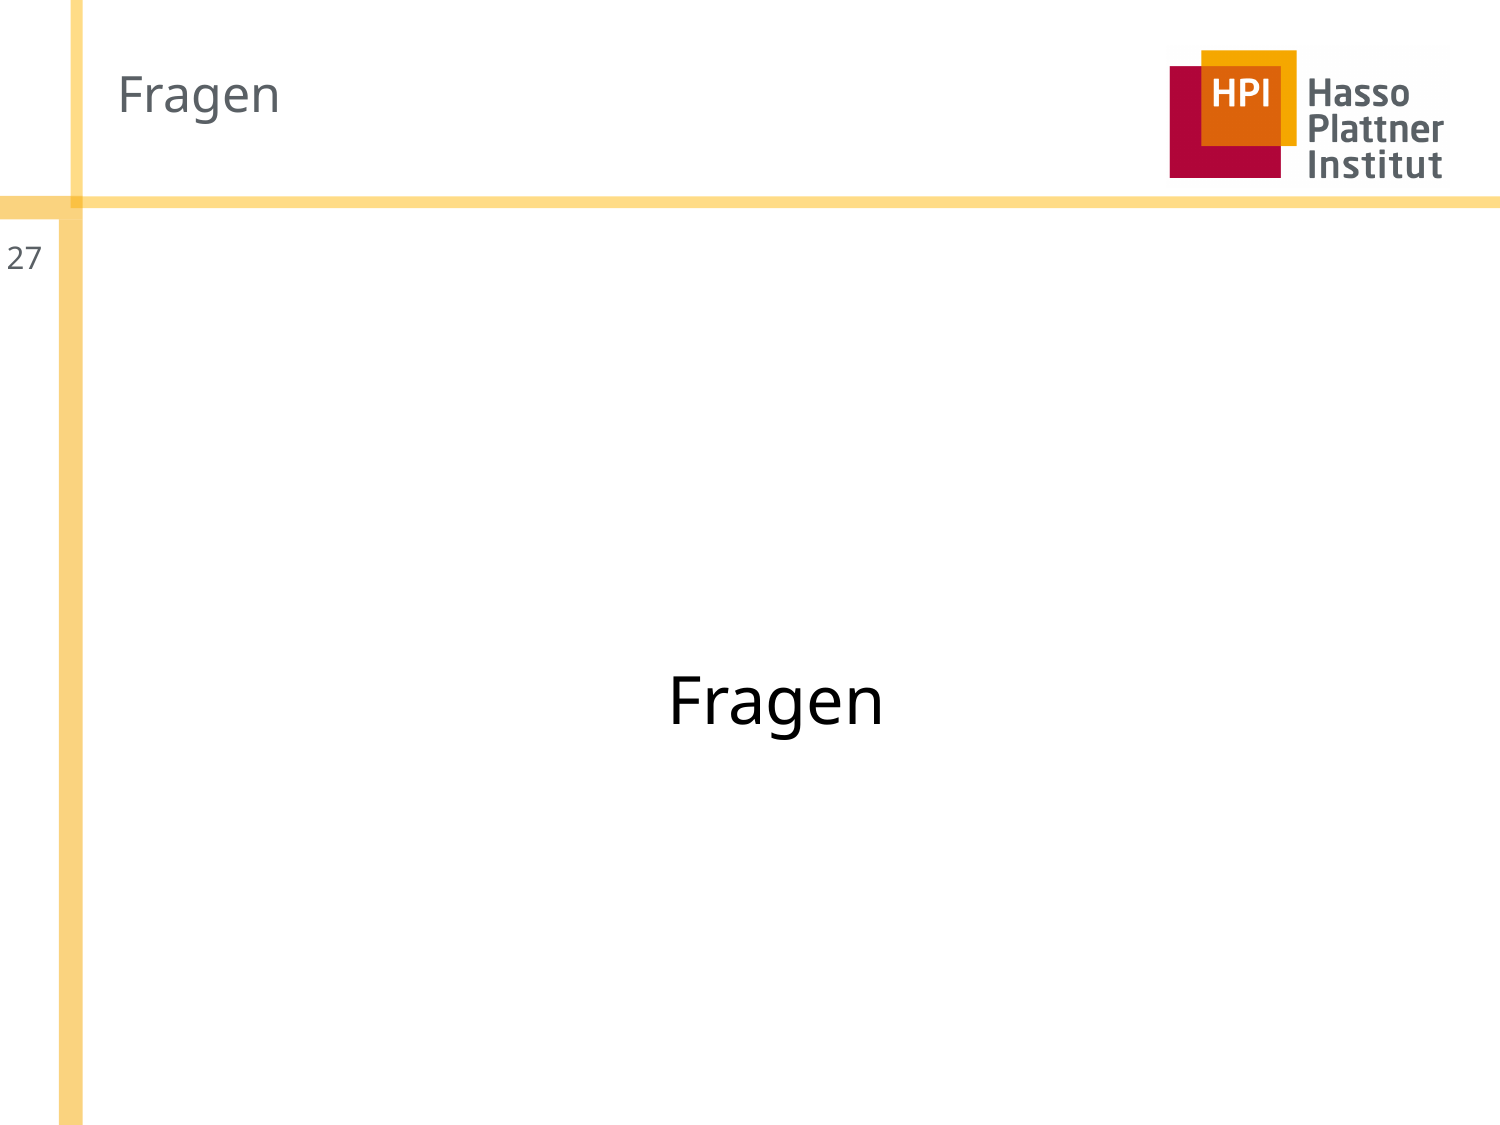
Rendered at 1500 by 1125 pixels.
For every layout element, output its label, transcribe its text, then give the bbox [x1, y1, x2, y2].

title Fragen [117, 0, 1093, 187]
subtitle Fragen [106, 333, 1447, 1063]
